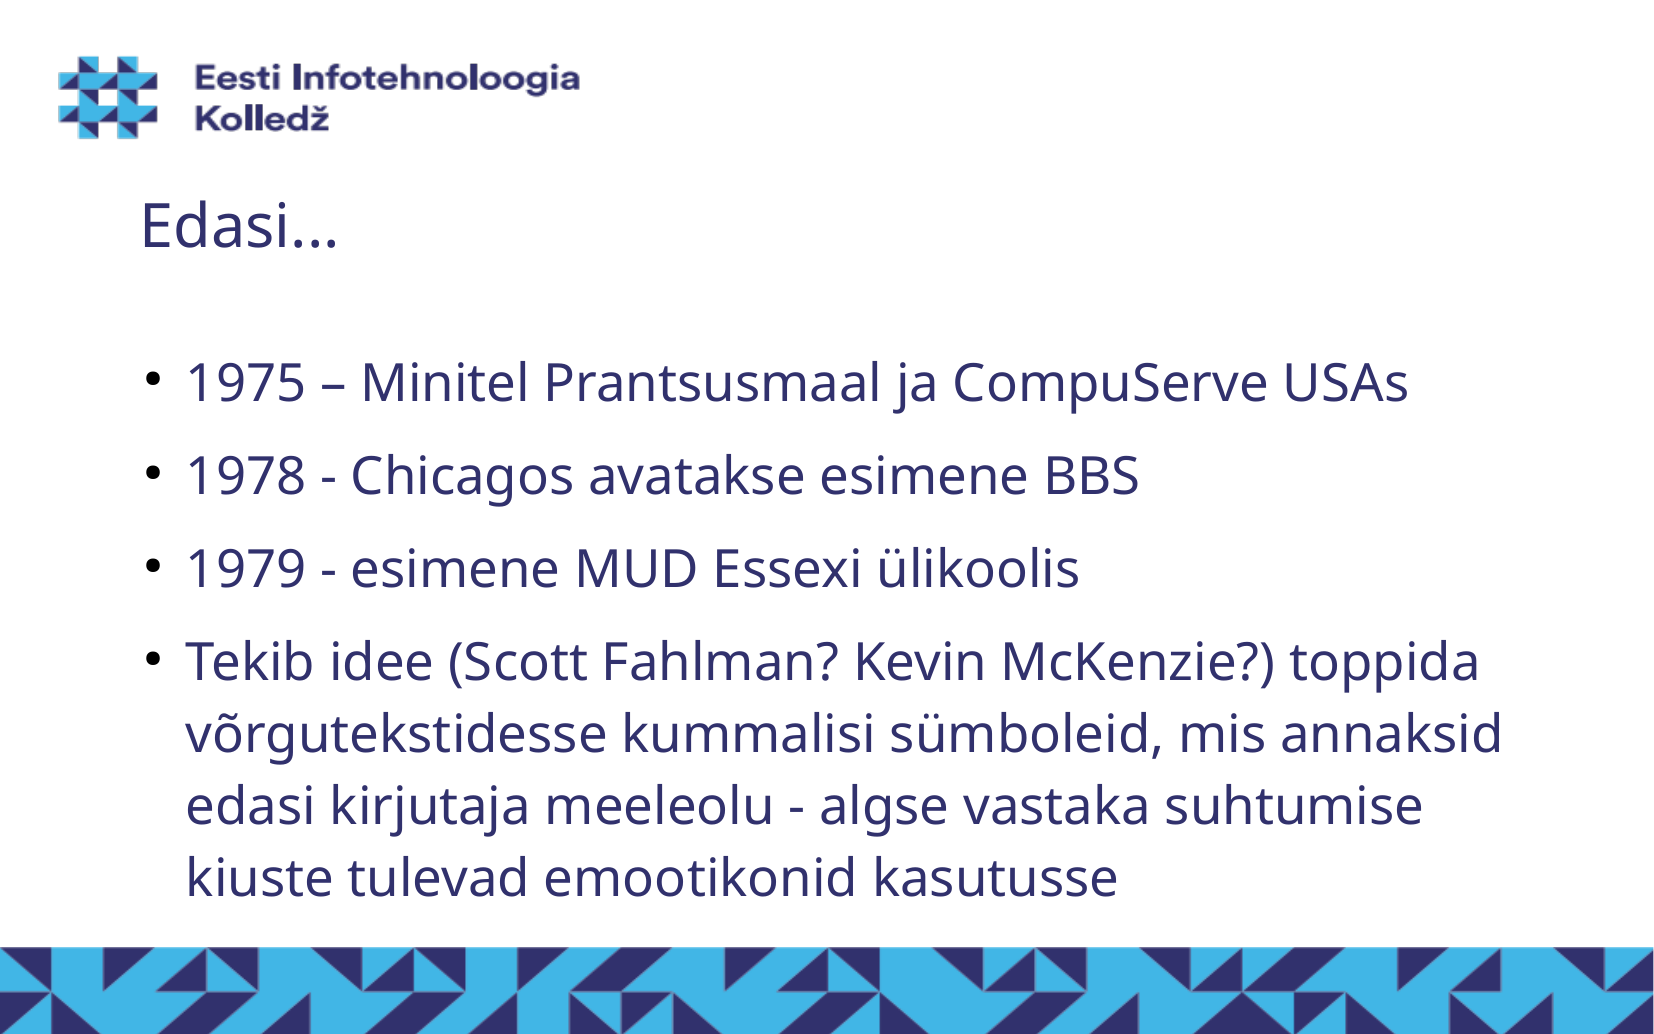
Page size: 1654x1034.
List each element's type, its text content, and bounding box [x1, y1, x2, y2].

list 1975 – Minitel Prantsusmaal ja CompuServe USAs 1978 - Chicagos avatakse esimene BBS 1979 - esimene MUD Essexi ülikoolis Tekib idee (Scott Fahlman? Kevin McKenzie?) toppida võrgutekstidesse kummalisi sümboleid, mis annaksid edasi kirjutaja meeleolu - algse vastaka suhtumise kiuste tulevad emootikonid kasutusse [129, 344, 1548, 926]
title Edasi... [139, 137, 1548, 310]
